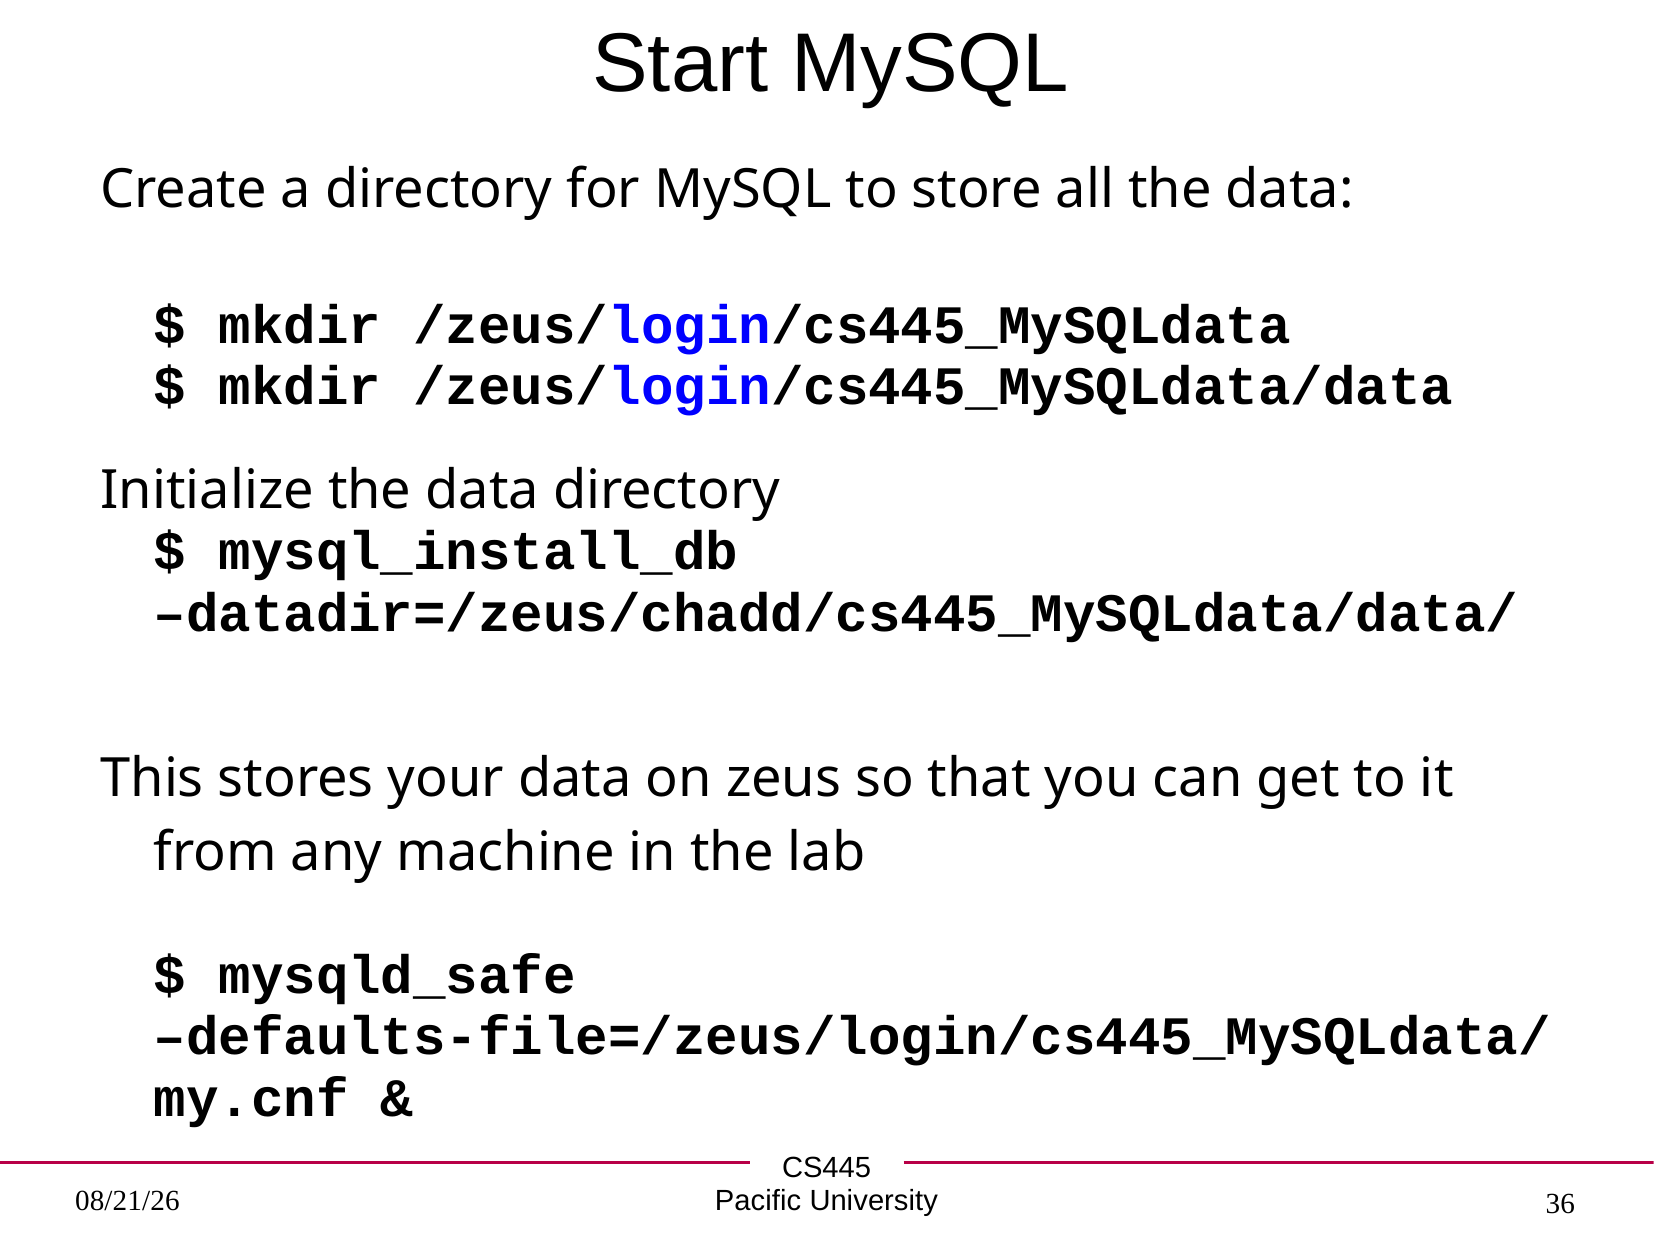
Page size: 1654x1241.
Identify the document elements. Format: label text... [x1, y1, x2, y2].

title Start MySQL [86, 15, 1576, 109]
list Create a directory for MySQL to store all the data: $ mkdir /zeus/login/cs445_MySQLdata $ mkdir /zeus/login/cs445_MySQLdata/data Initialize the data directory $ mysql_install_db –datadir=/zeus/chadd/cs445_MySQLdata/data/ This stores your data on zeus so that you can get to it from any machine in the lab $ mysqld_safe –defaults-file=/zeus/login/cs445_MySQLdata/my.cnf & [82, 150, 1571, 1111]
